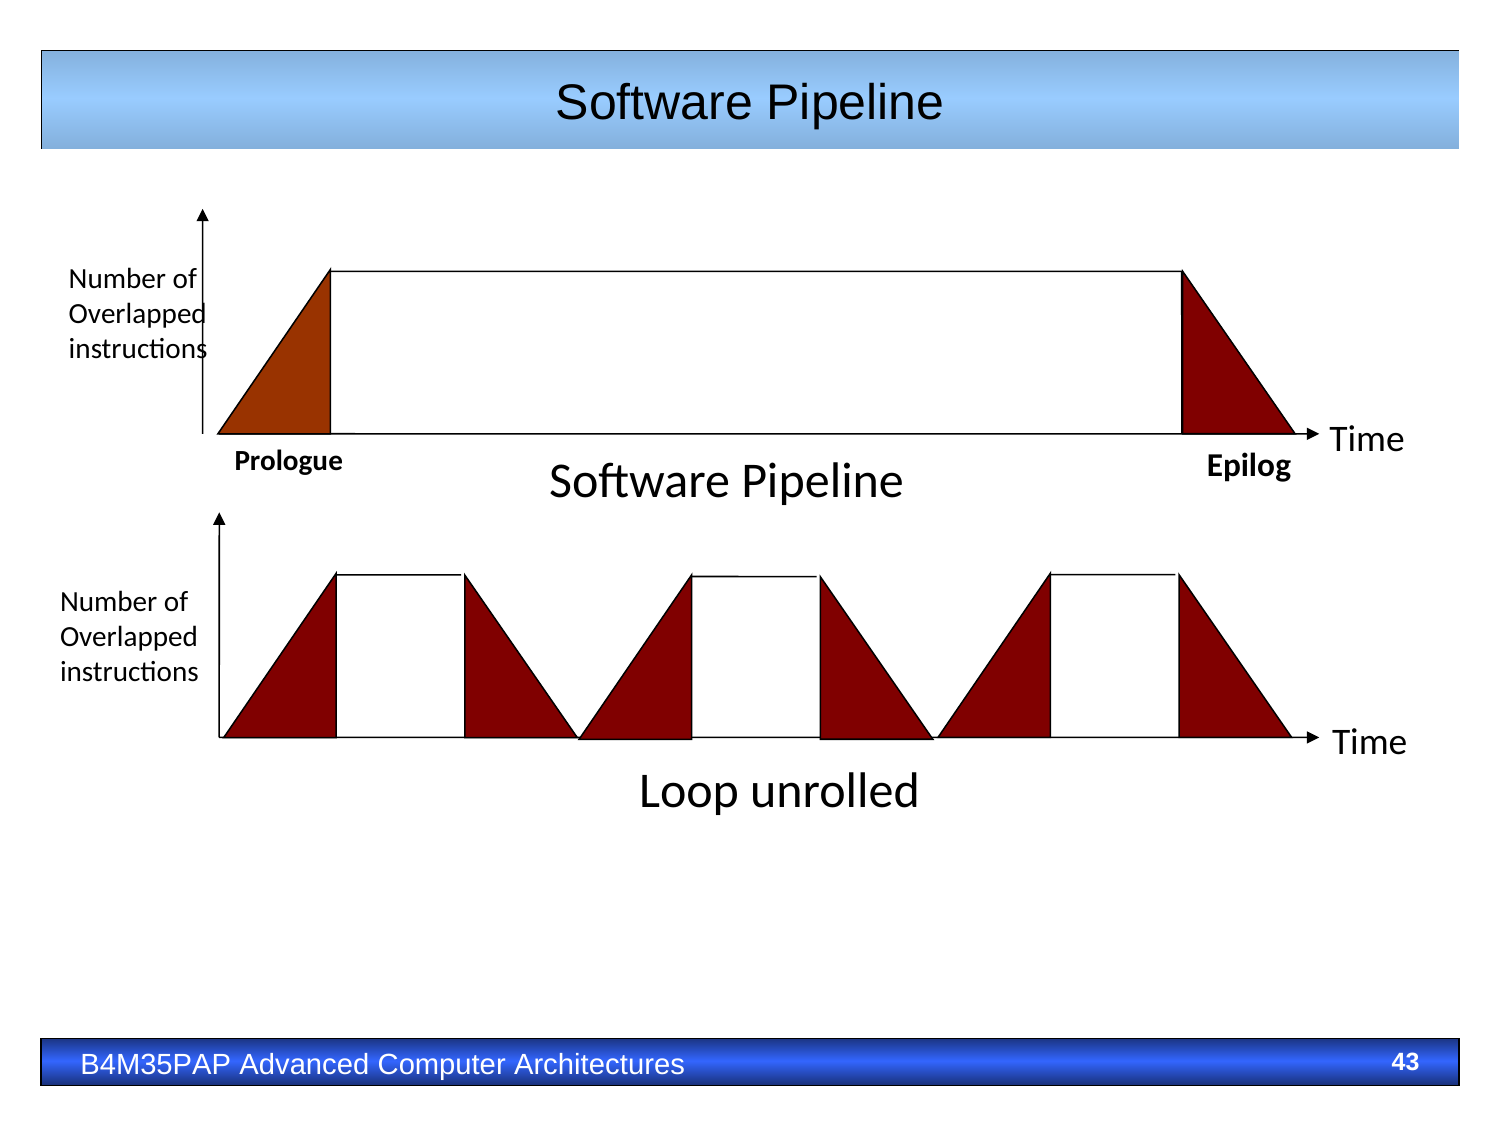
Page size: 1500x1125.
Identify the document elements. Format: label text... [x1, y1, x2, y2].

text_box Number of Overlapped instructions [45, 574, 223, 695]
text_box Prologue [219, 433, 359, 484]
text_box [1182, 271, 1296, 434]
text_box Number of Overlapped instructions [53, 252, 232, 372]
text_box [464, 575, 578, 738]
text_box [1179, 574, 1292, 738]
text_box Time [1317, 709, 1423, 770]
text_box Epilog [1192, 435, 1307, 491]
text_box [579, 574, 692, 740]
text_box [217, 269, 331, 434]
text_box Loop unrolled [624, 749, 935, 825]
text_box [223, 573, 337, 738]
title Software Pipeline [41, 50, 1459, 149]
text_box Software Pipeline [534, 439, 919, 515]
text_box Time [1314, 406, 1420, 466]
text_box [820, 576, 933, 740]
text_box [937, 573, 1051, 738]
